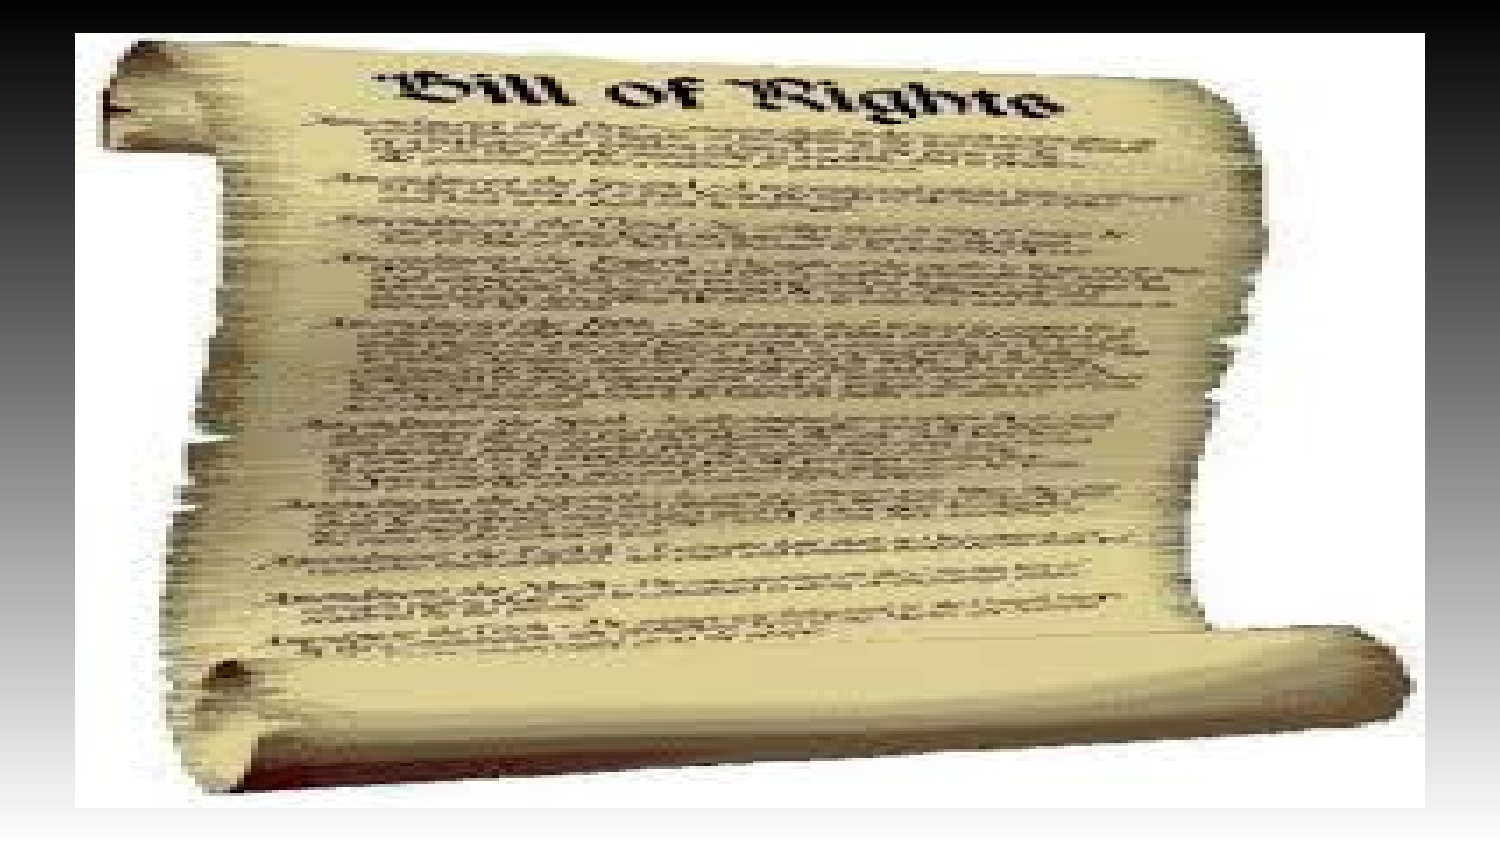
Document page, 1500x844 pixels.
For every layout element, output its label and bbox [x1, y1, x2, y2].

picture [75, 33, 1425, 808]
